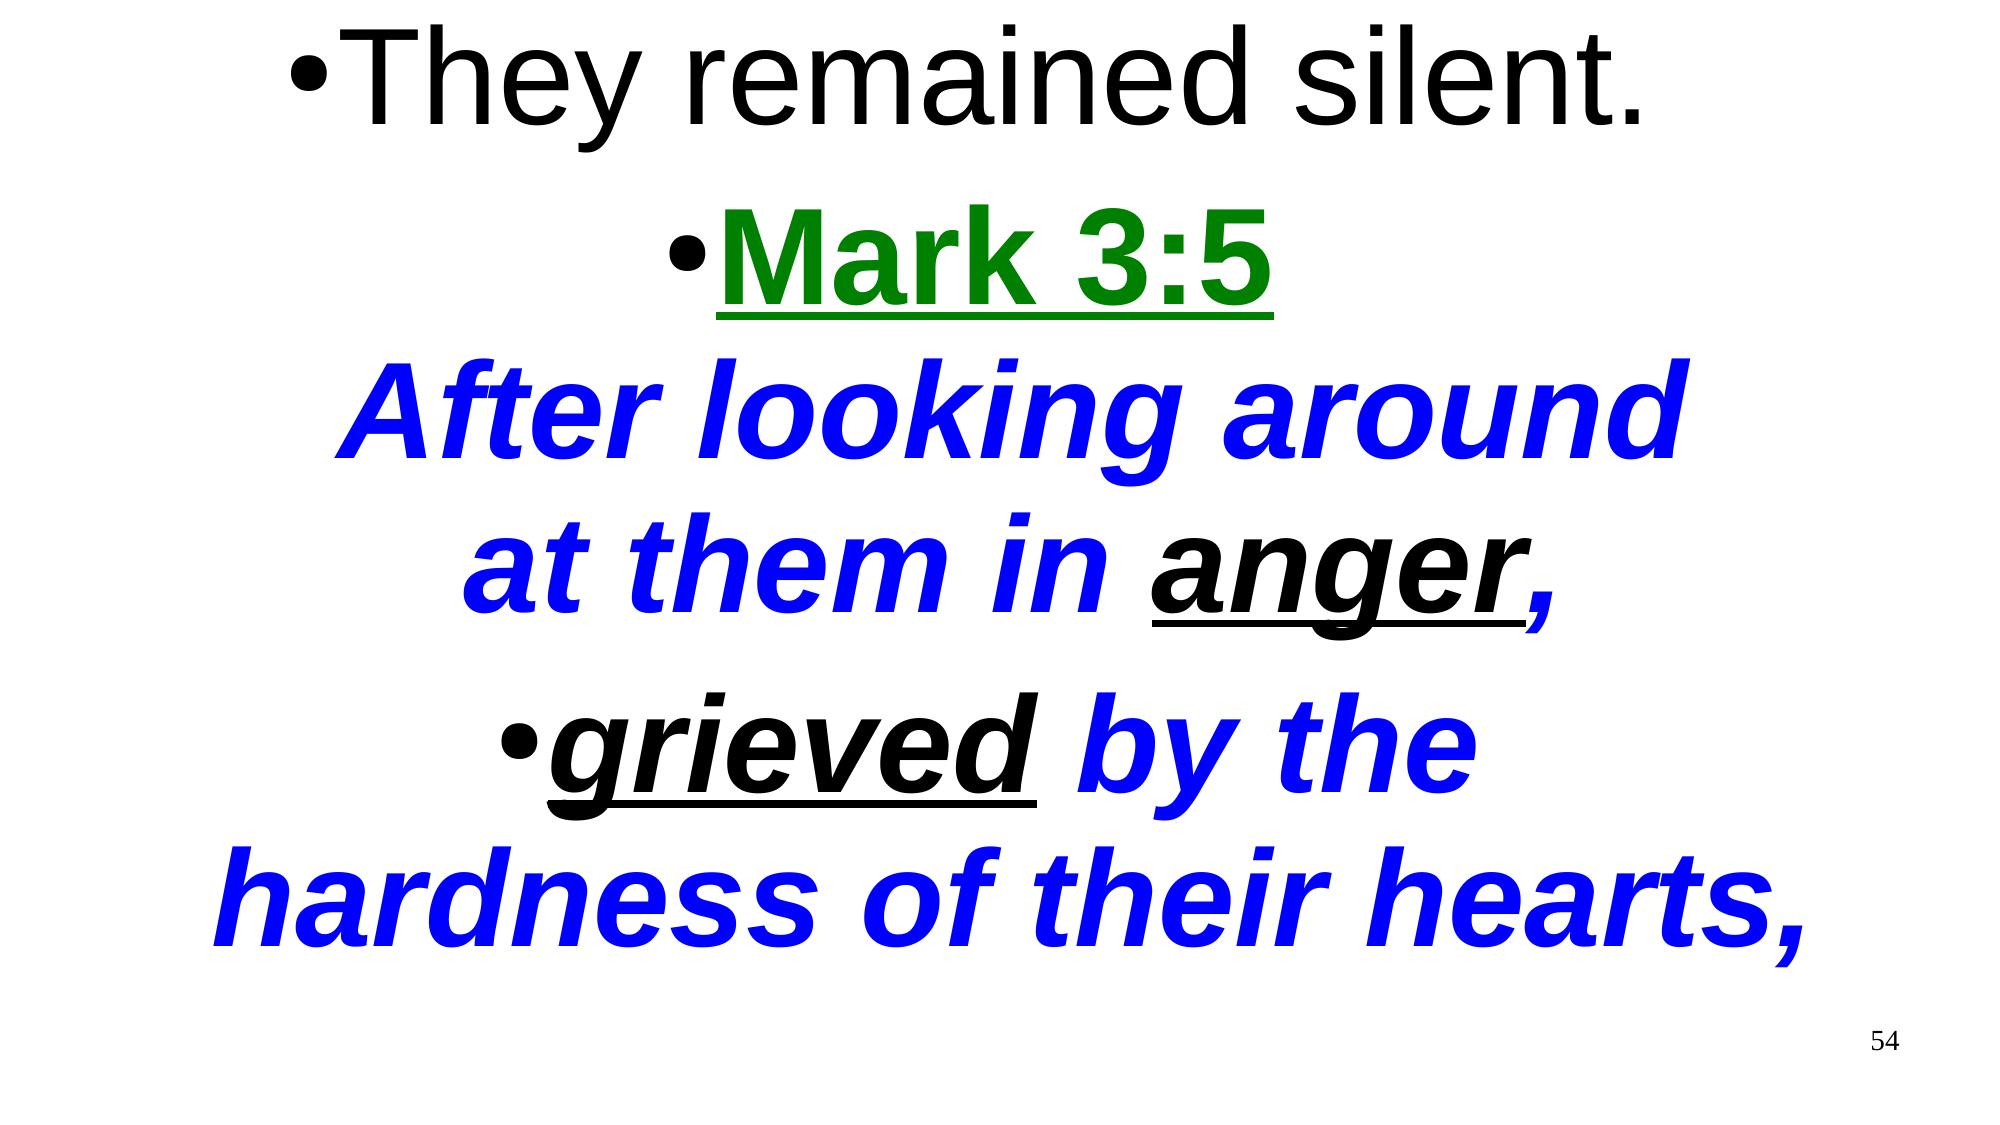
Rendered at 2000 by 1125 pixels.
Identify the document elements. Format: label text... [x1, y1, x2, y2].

list They remained silent. Mark 3:5 After looking around at them in anger, grieved by the hardness of their hearts, [0, 0, 1996, 1123]
